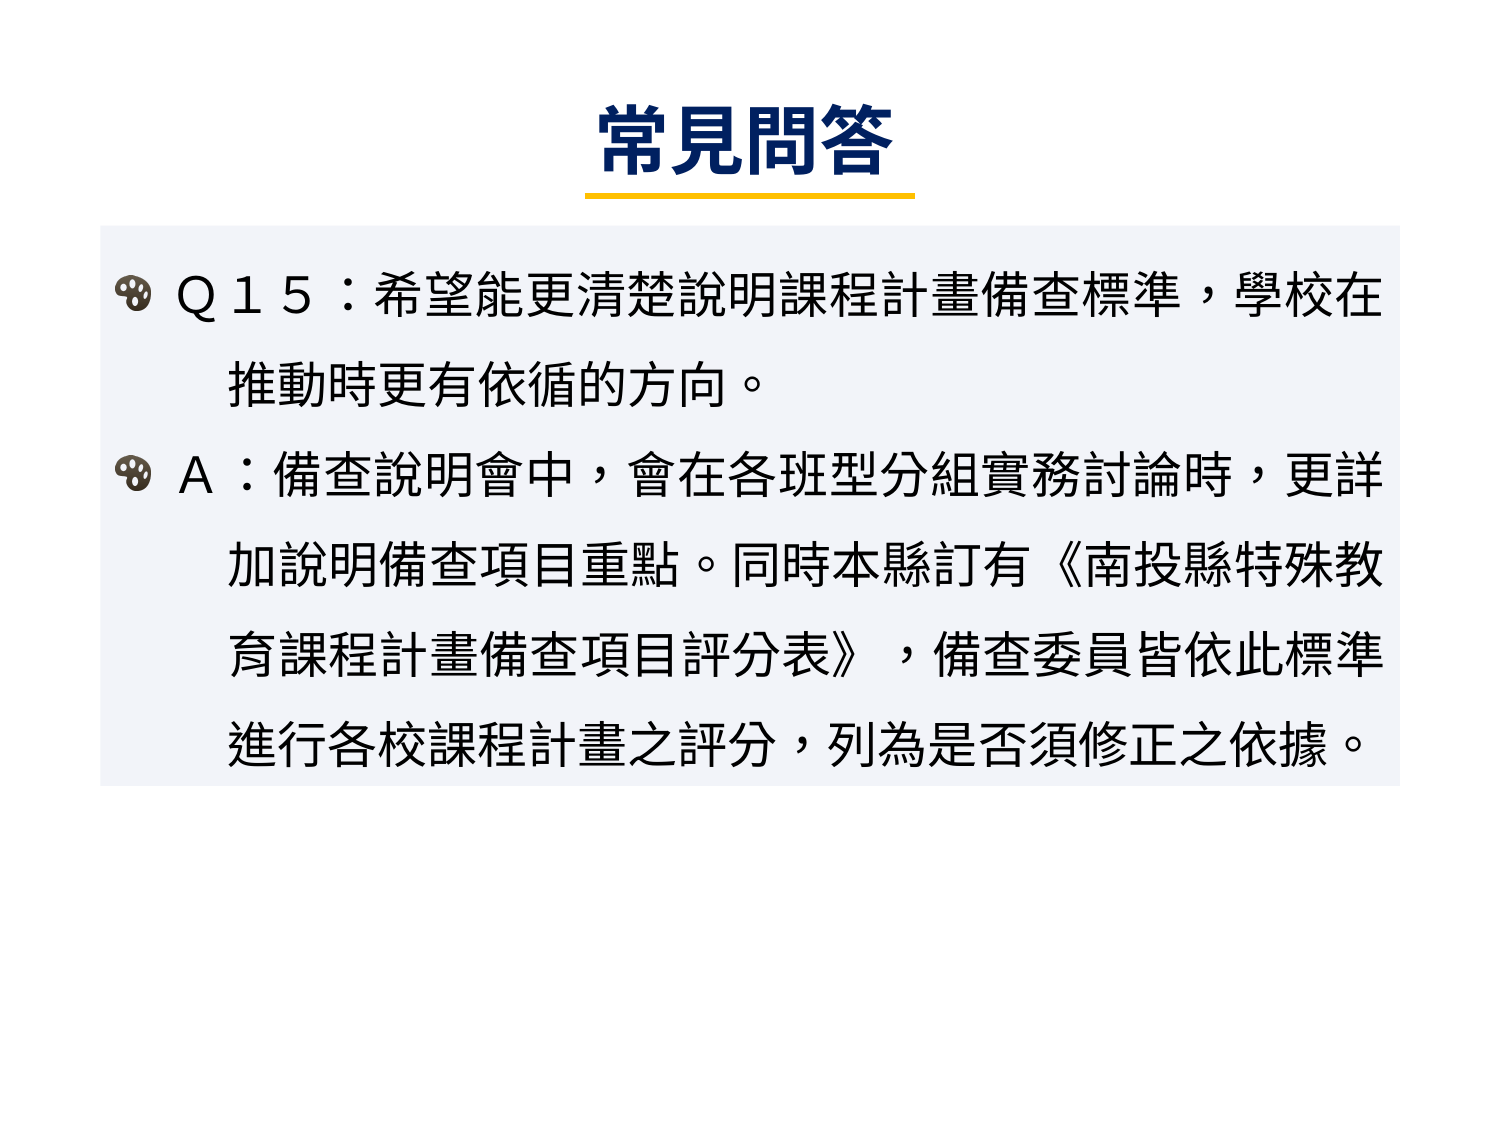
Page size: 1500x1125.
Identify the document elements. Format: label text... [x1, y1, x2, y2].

title 常見問答 [41, 45, 1447, 233]
text_box Ｑ１５：希望能更清楚說明課程計畫備查標準，學校在推動時更有依循的方向。 Ａ：備查說明會中，會在各班型分組實務討論時，更詳加說明備查項目重點。同時本縣訂有《南投縣特殊教育課程計畫備查項目評分表》，備查委員皆依此標準進行各校課程計畫之評分，列為是否須修正之依據。 [100, 225, 1400, 786]
